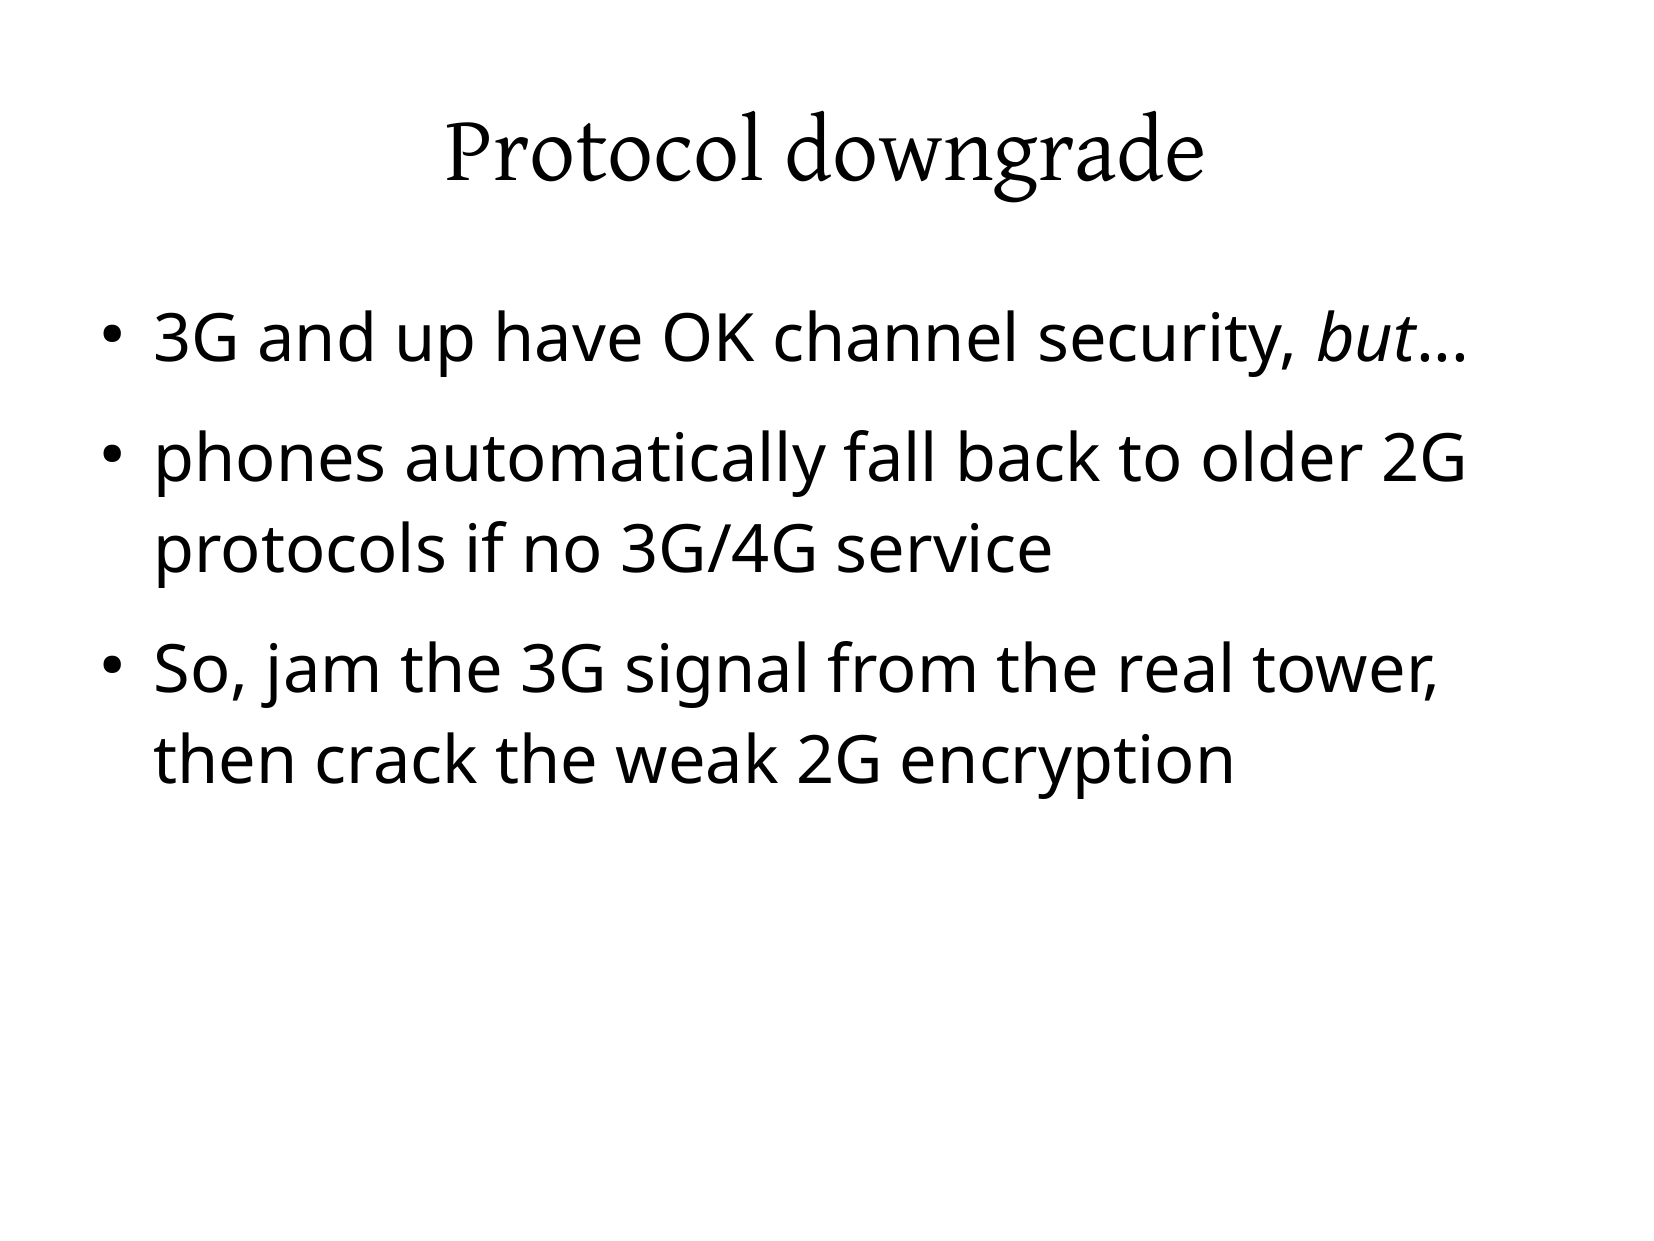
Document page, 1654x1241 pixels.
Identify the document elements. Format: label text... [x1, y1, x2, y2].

list 3G and up have OK channel security, but... phones automatically fall back to older 2G protocols if no 3G/4G service So, jam the 3G signal from the real tower, then crack the weak 2G encryption [82, 290, 1571, 1010]
title Protocol downgrade [82, 49, 1571, 257]
